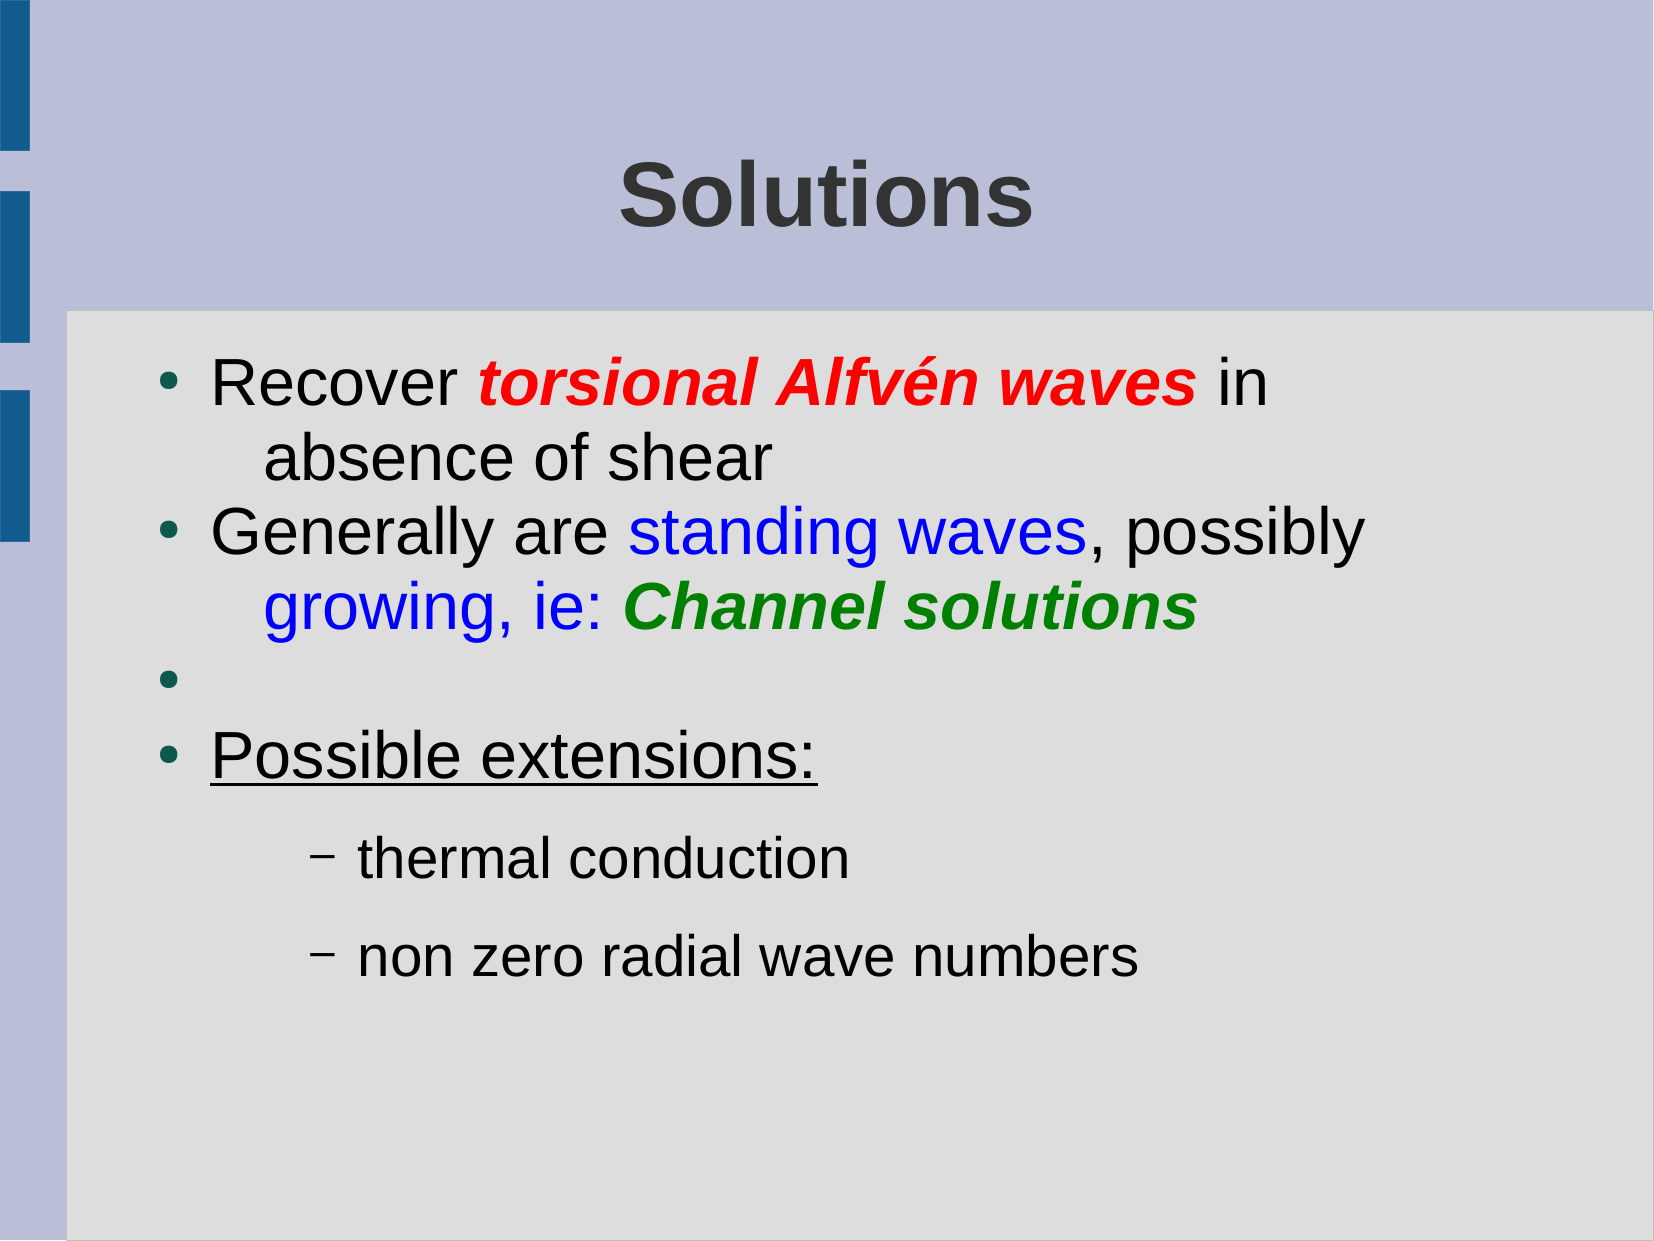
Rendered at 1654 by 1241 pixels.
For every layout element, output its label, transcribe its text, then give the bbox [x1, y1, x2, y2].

title Solutions [121, 91, 1534, 299]
list Recover torsional Alfvén waves in absence of shear Generally are standing waves, possibly growing, ie: Channel solutions Possible extensions: thermal conduction non zero radial wave numbers [121, 344, 1534, 1127]
